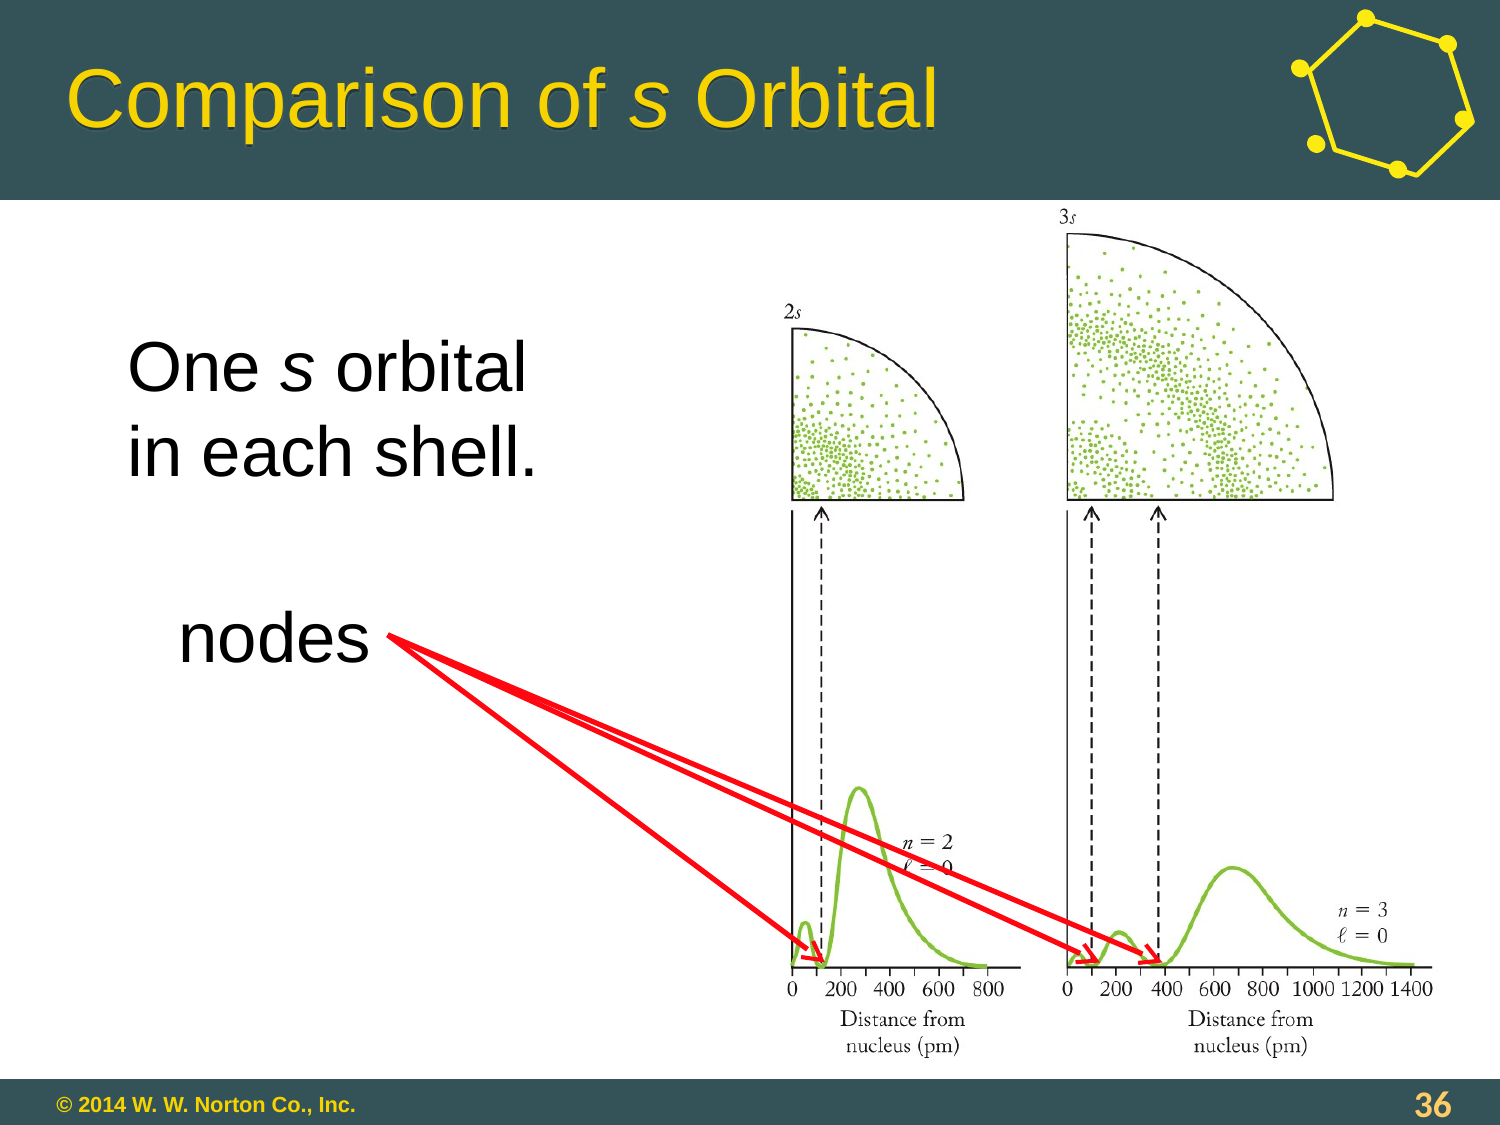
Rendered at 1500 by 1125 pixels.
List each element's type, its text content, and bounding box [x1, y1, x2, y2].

picture [760, 200, 1440, 1070]
text_box nodes [163, 584, 387, 685]
slide_number <number> [1390, 1076, 1468, 1125]
title Comparison of s Orbital [50, 0, 1325, 188]
text_box One s orbital in each shell. [112, 313, 563, 498]
